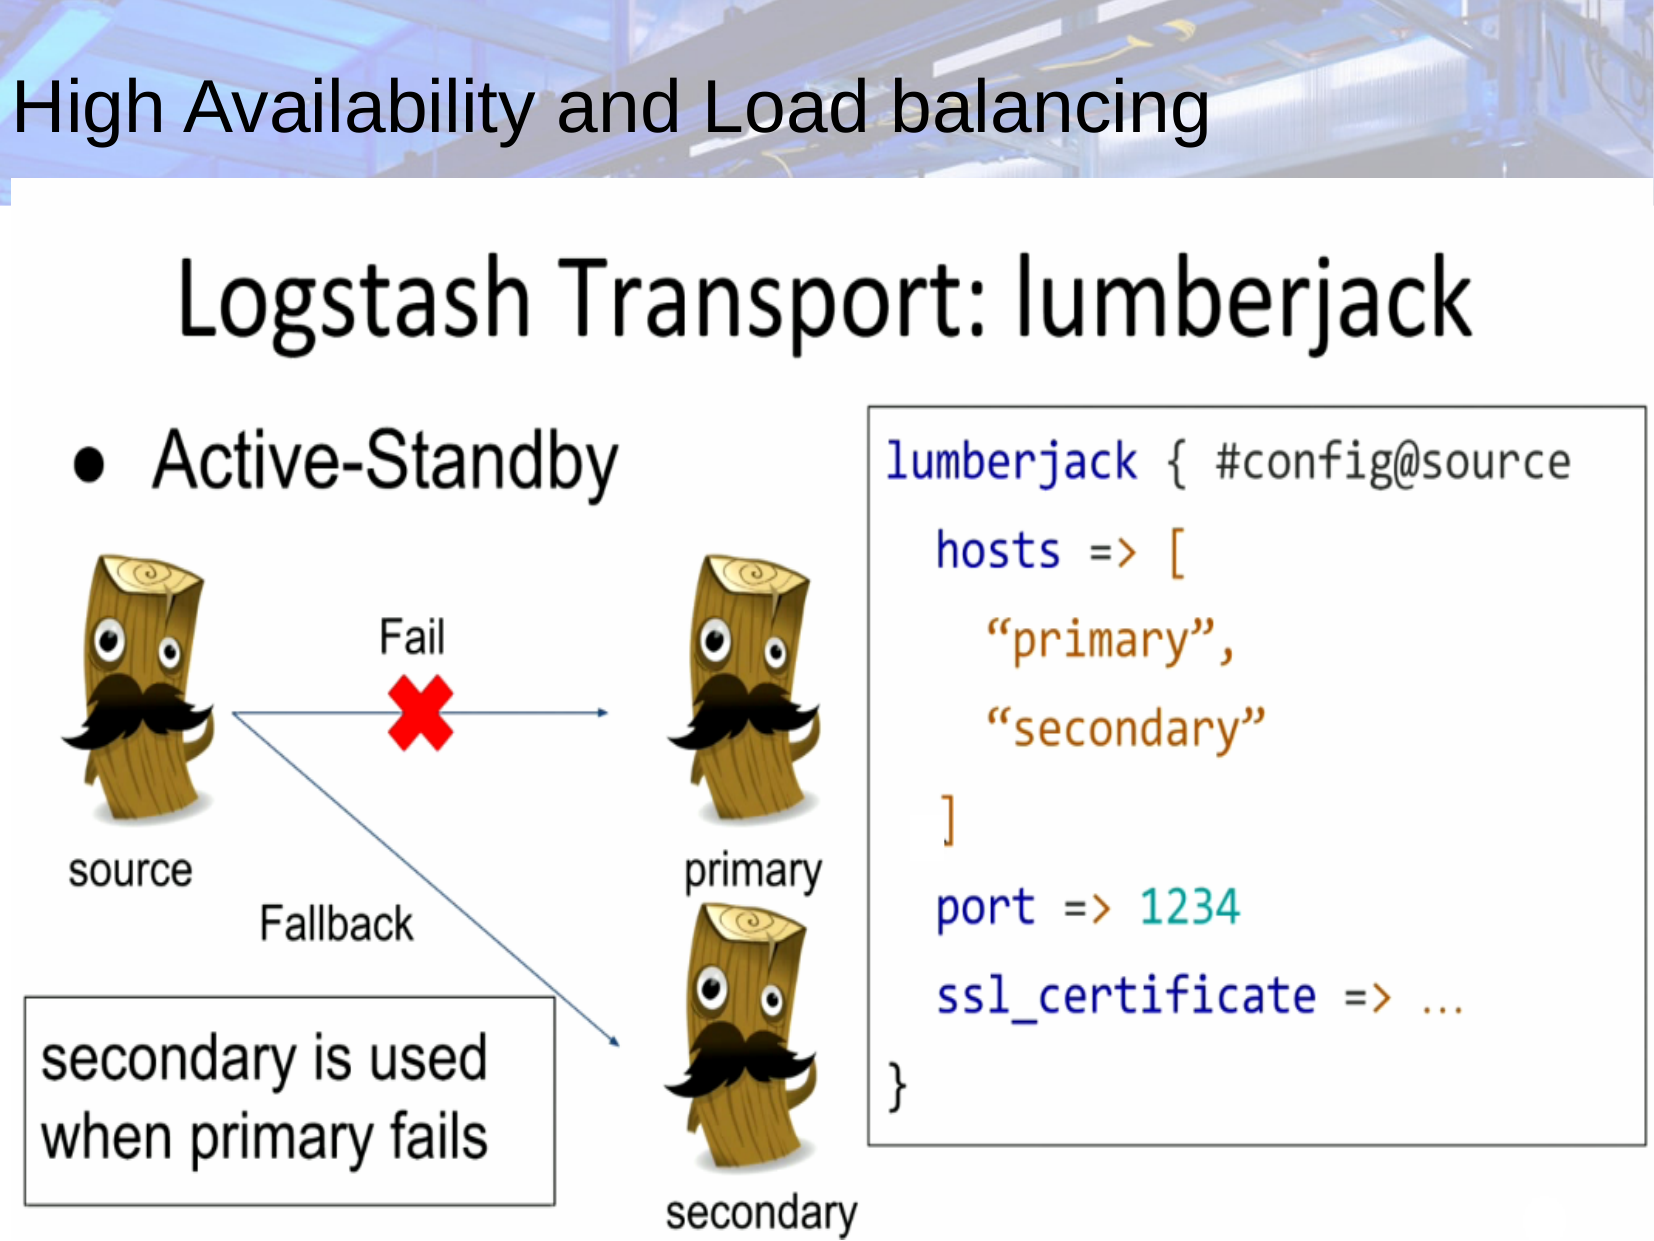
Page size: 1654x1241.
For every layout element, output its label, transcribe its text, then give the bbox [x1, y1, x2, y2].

picture [0, 0, 1654, 1241]
title High Availability and Load balancing [11, 2, 1501, 178]
